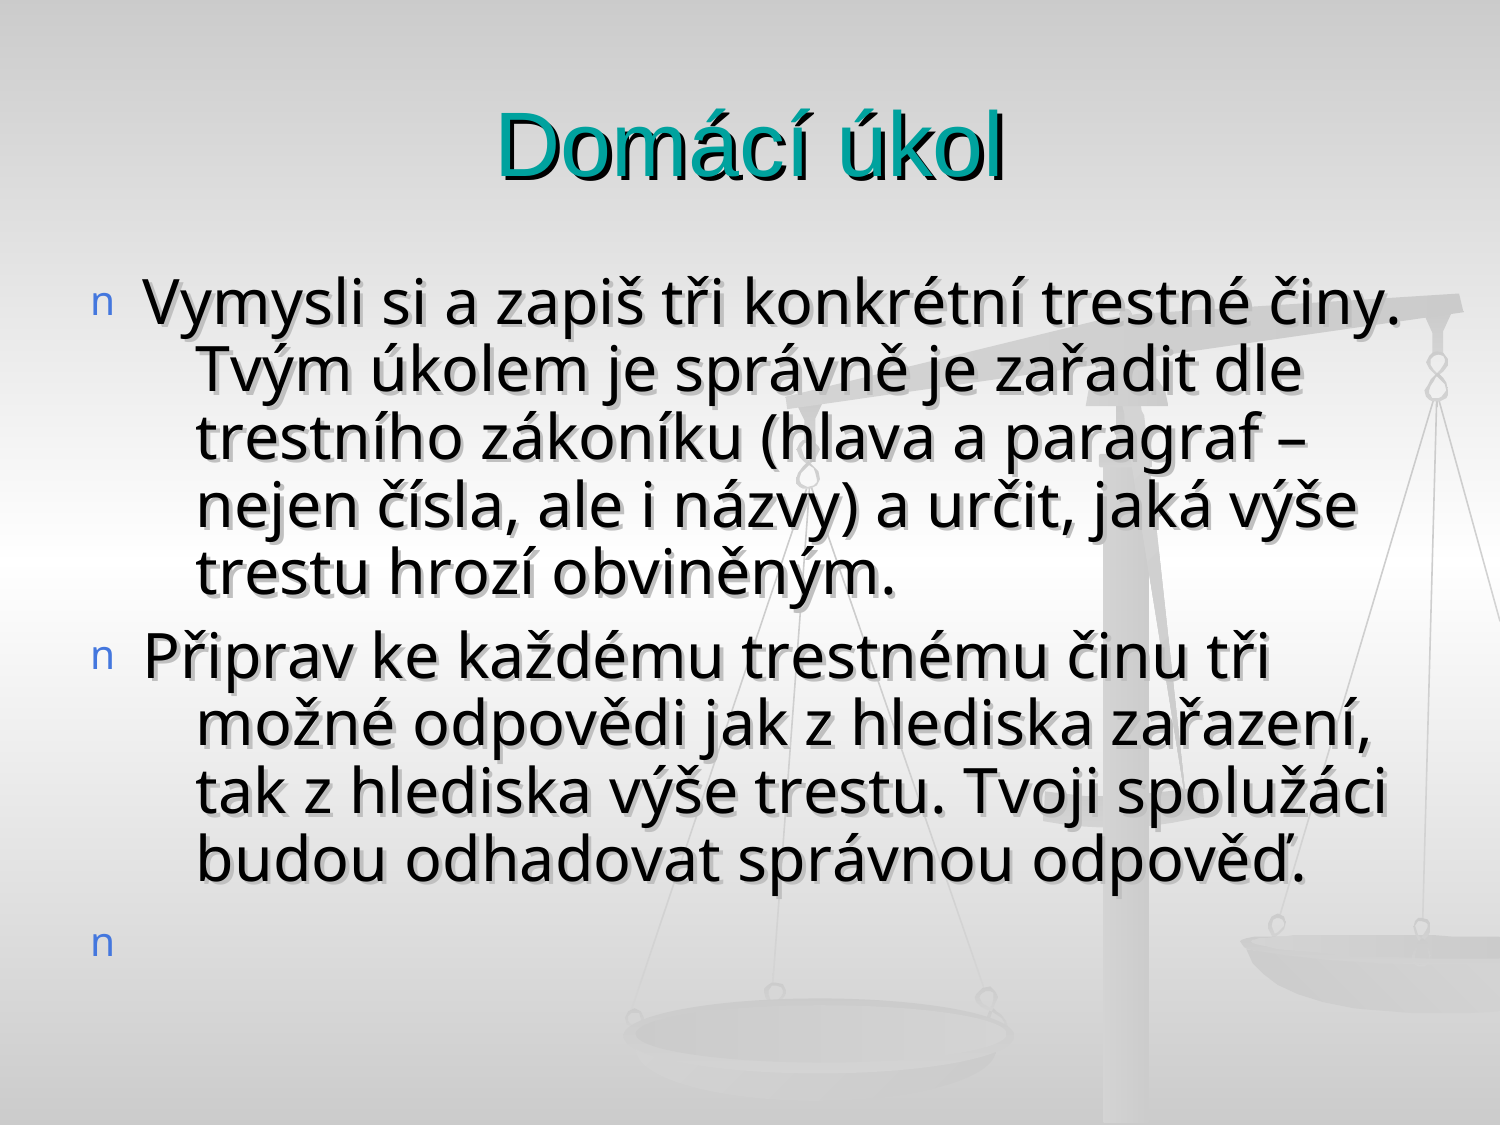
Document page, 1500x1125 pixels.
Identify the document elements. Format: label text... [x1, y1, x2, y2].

title Domácí úkol [75, 45, 1426, 234]
list Vymysli si a zapiš tři konkrétní trestné činy. Tvým úkolem je správně je zařadit dle trestního zákoníku (hlava a paragraf – nejen čísla, ale i názvy) a určit, jaká výše trestu hrozí obviněným. Připrav ke každému trestnému činu tři možné odpovědi jak z hlediska zařazení, tak z hlediska výše trestu. Tvoji spolužáci budou odhadovat správnou odpověď. [75, 262, 1426, 1006]
